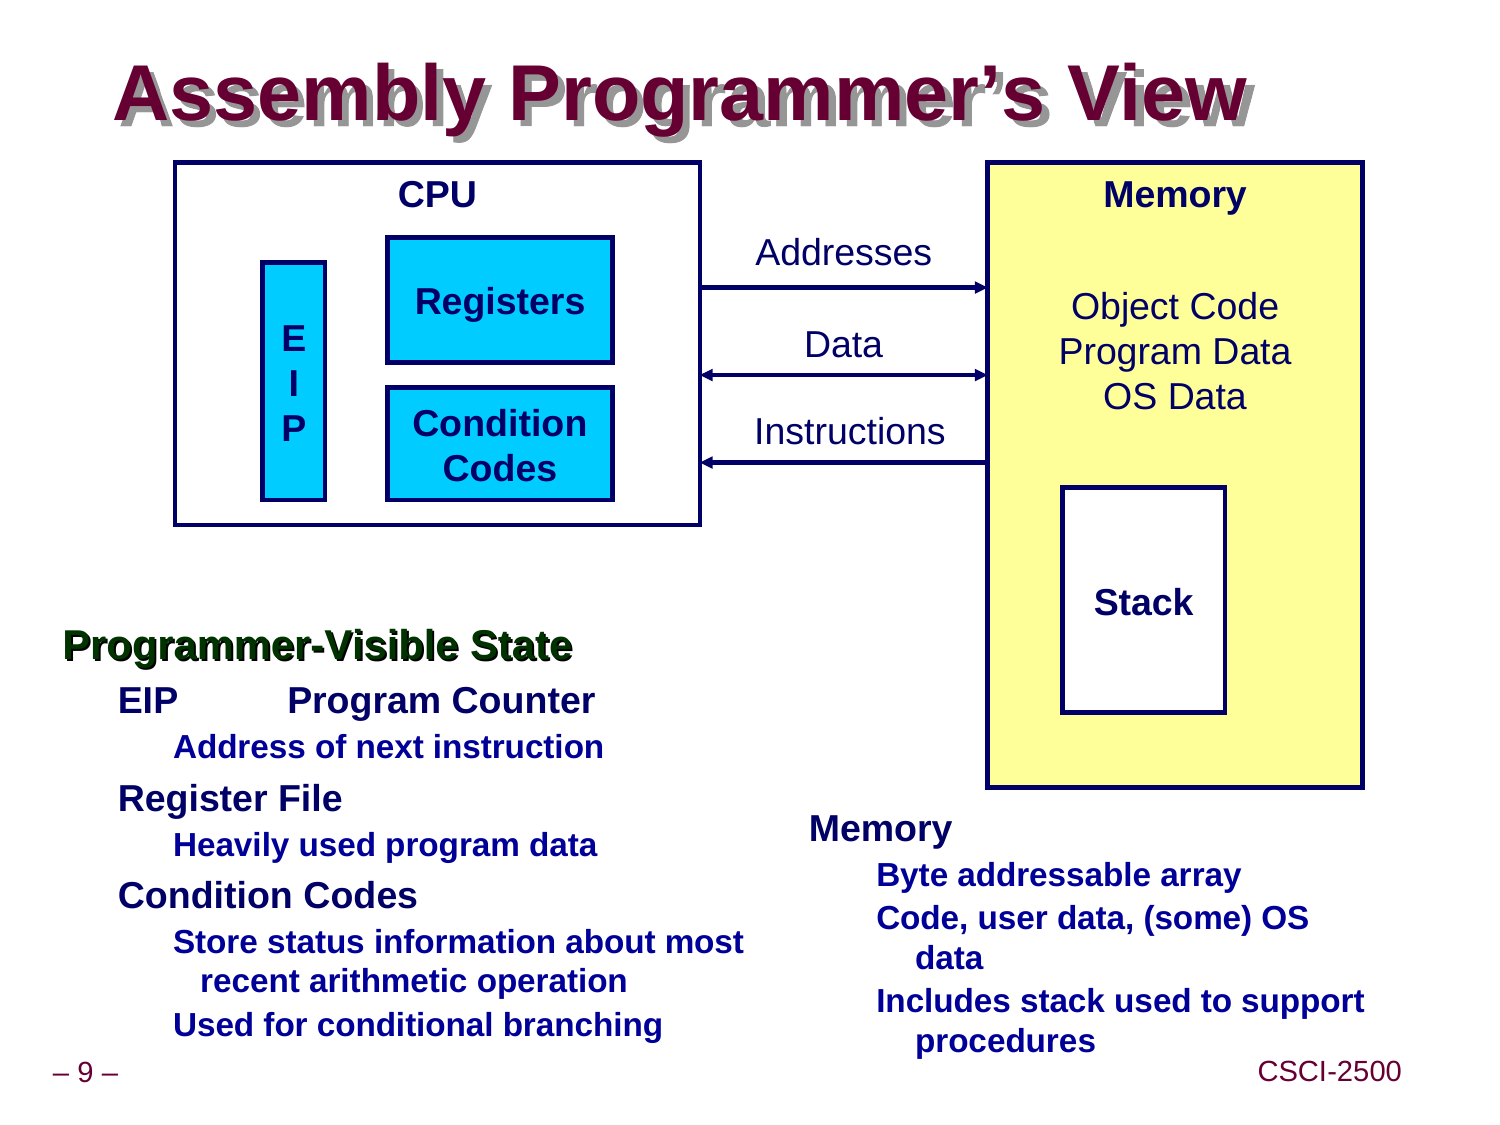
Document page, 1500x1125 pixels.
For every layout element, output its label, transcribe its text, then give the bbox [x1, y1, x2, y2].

list Memory Byte addressable array Code, user data, (some) OS data Includes stack used to support procedures [712, 800, 1382, 1125]
text_box Addresses [699, 220, 988, 281]
text_box Memory [987, 162, 1363, 274]
text_box Memory [987, 425, 1363, 788]
list Programmer-Visible State EIP Program Counter Address of next instruction Register File Heavily used program data Condition Codes Store status information about most recent arithmetic operation Used for conditional branching [47, 616, 763, 1113]
text_box Object Code Program Data OS Data [987, 274, 1363, 425]
text_box Data [699, 312, 988, 373]
text_box Condition Codes [387, 387, 613, 500]
text_box Instructions [712, 399, 988, 460]
text_box CPU [174, 162, 700, 526]
text_box Stack [1062, 487, 1225, 713]
title Assembly Programmer’s View [112, 45, 1298, 149]
